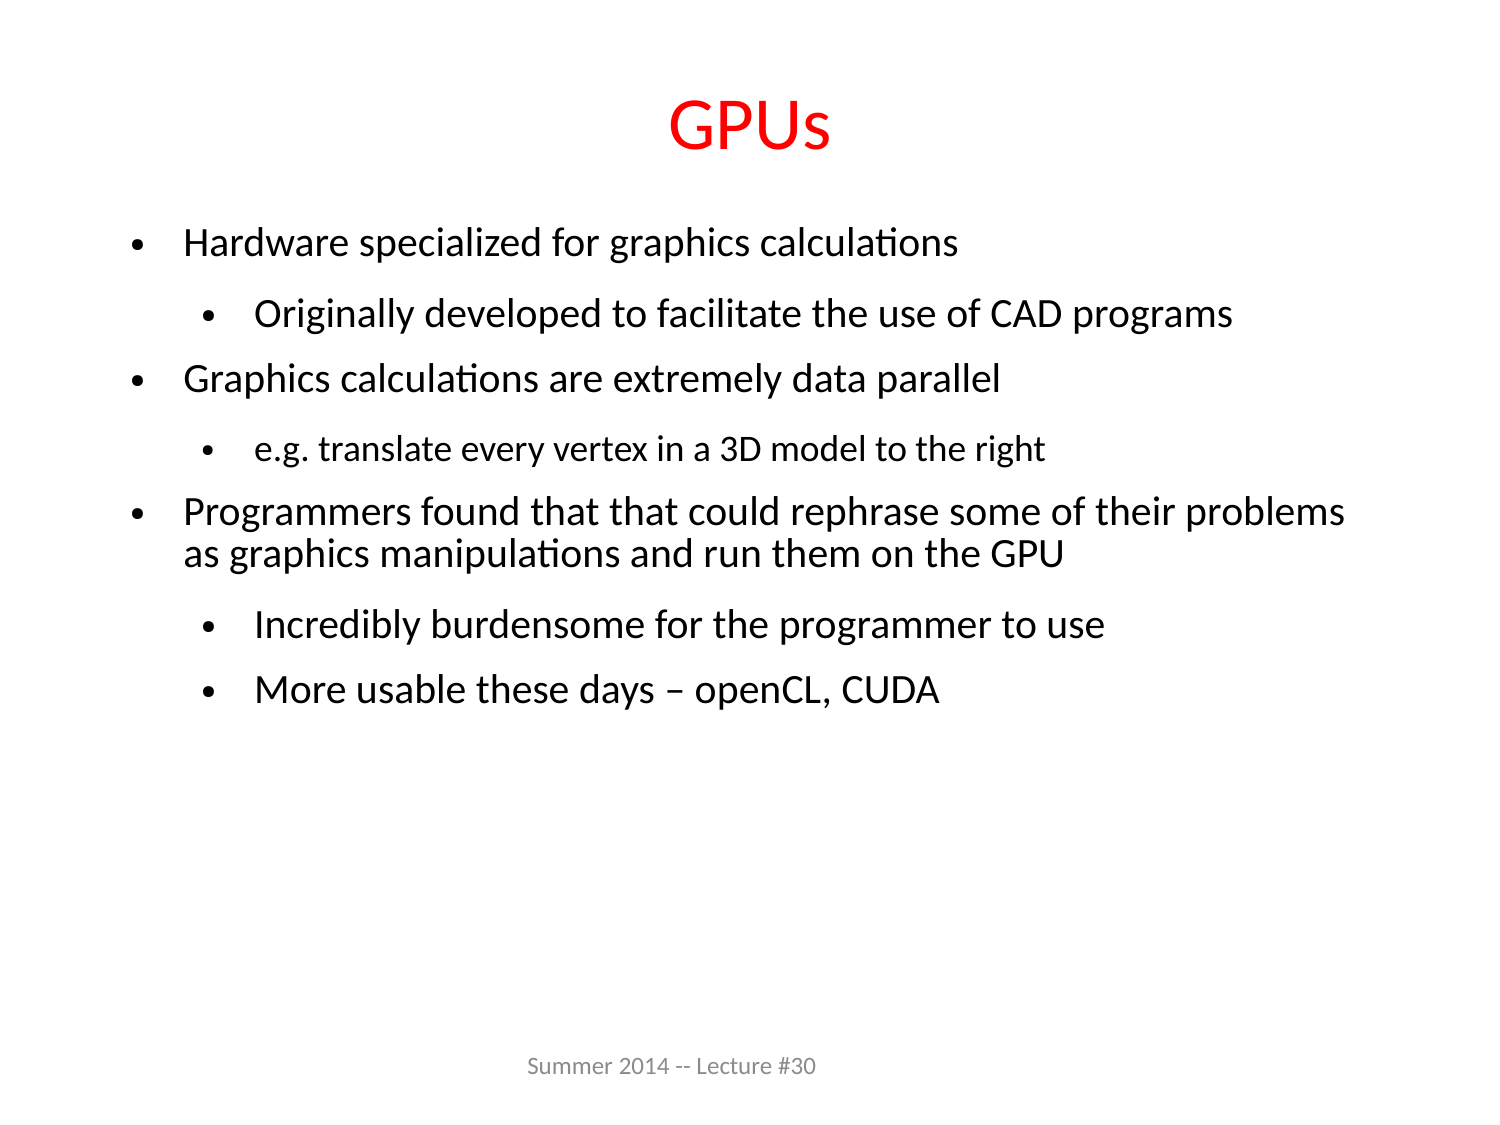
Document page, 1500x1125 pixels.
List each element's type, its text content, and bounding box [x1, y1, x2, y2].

list Hardware specialized for graphics calculations Originally developed to facilitate the use of CAD programs Graphics calculations are extremely data parallel e.g. translate every vertex in a 3D model to the right Programmers found that that could rephrase some of their problems as graphics manipulations and run them on the GPU Incredibly burdensome for the programmer to use More usable these days – openCL, CUDA [112, 224, 1388, 1088]
title GPUs [112, 37, 1388, 224]
